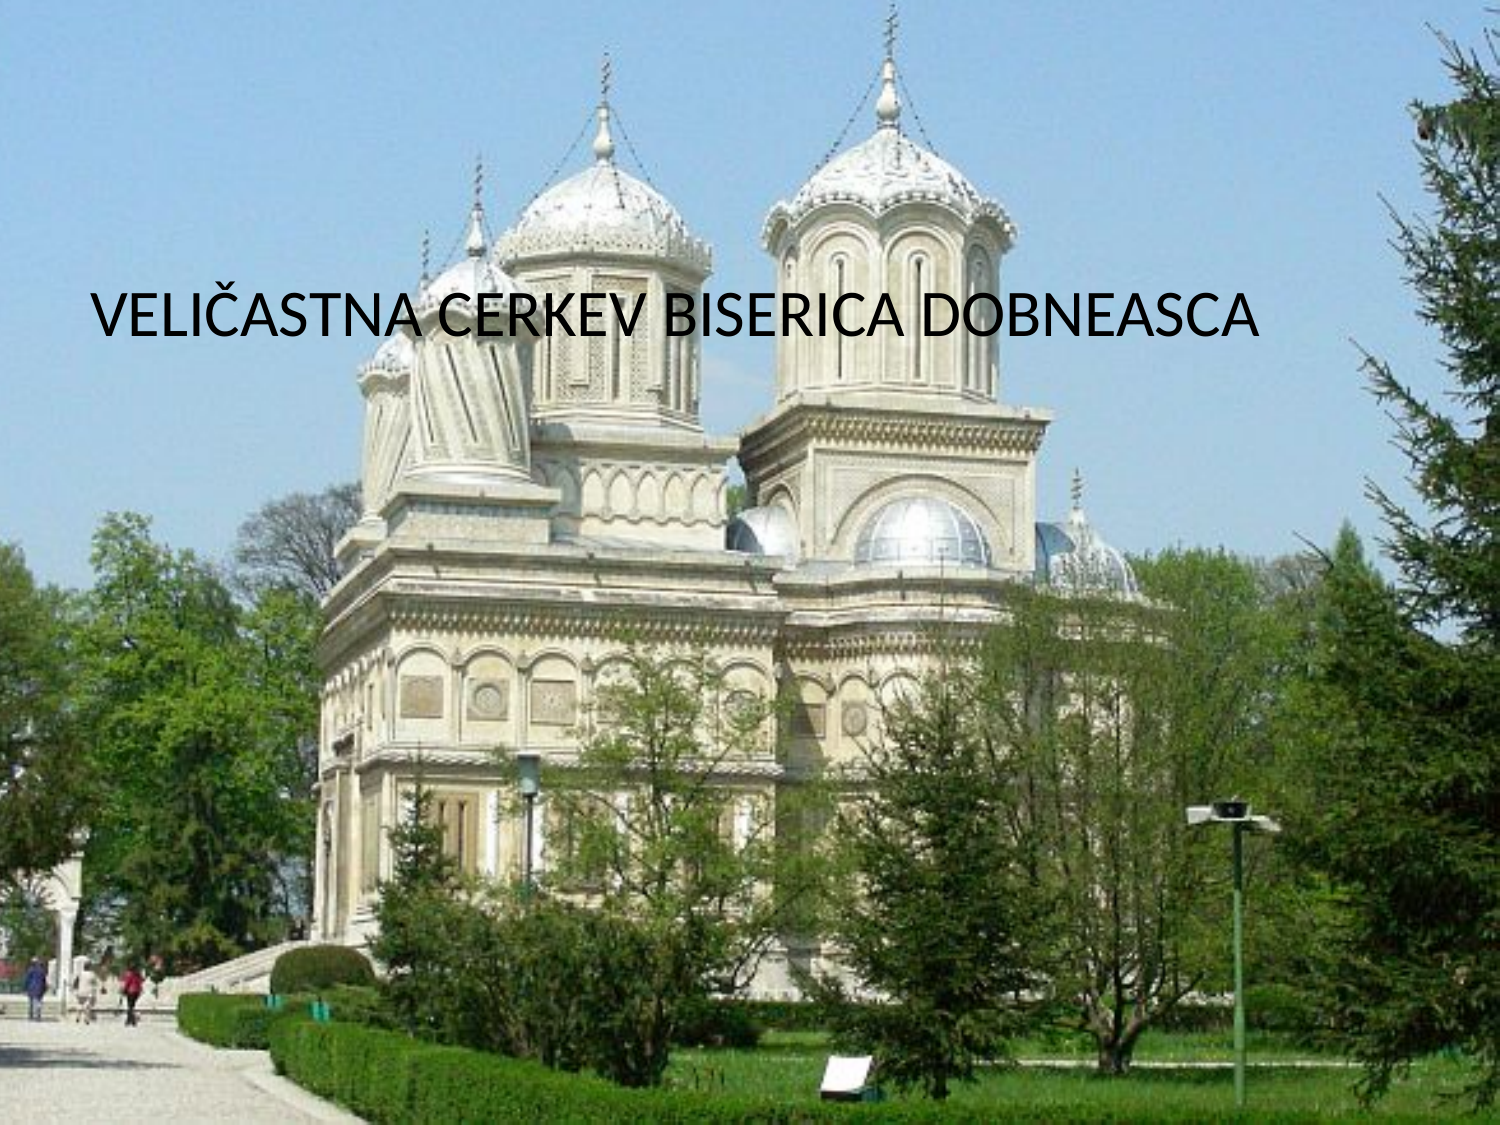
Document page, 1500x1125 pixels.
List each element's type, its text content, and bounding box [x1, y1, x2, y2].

list VELIČASTNA CERKEV BISERICA DOBNEASCA [75, 262, 1425, 1005]
picture [0, 0, 1500, 1125]
